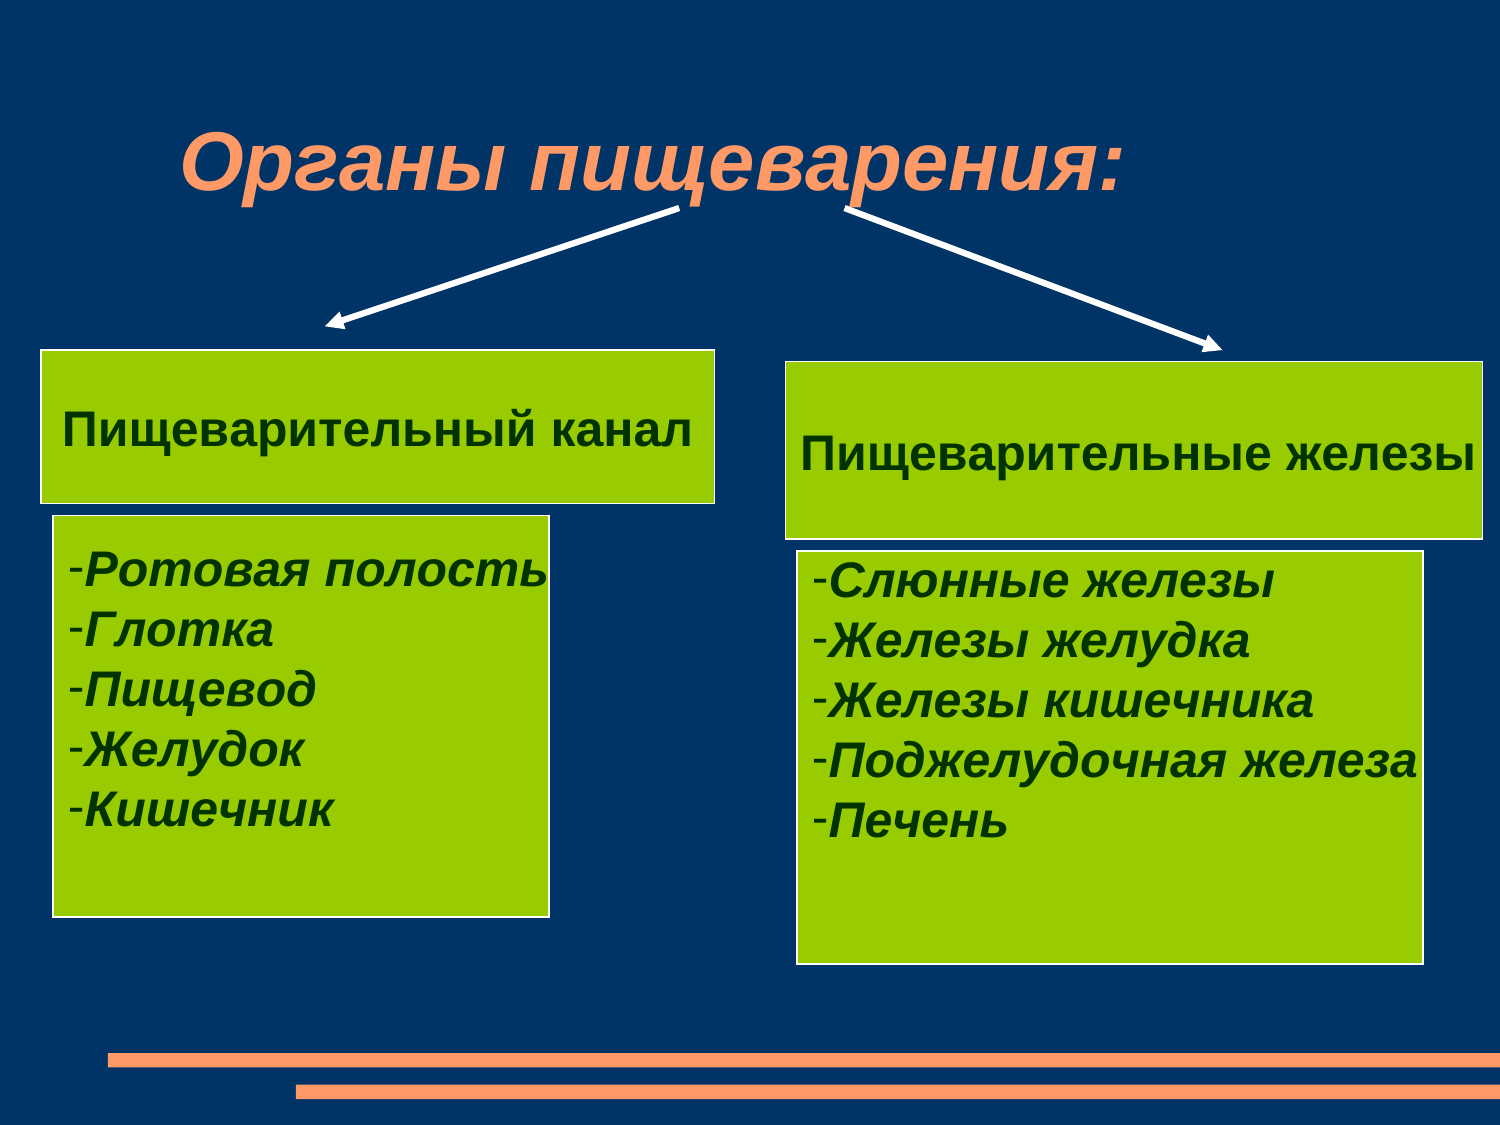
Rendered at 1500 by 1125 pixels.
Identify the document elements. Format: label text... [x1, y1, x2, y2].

text_box Слюнные железы Железы желудка Железы кишечника Поджелудочная железа Печень [797, 550, 1424, 965]
text_box Пищеварительные железы [785, 361, 1483, 539]
text_box Пищеварительный канал [41, 349, 715, 504]
title Органы пищеварения: [124, 40, 1500, 276]
text_box Ротовая полость Глотка Пищевод Желудок Кишечник [53, 515, 550, 917]
